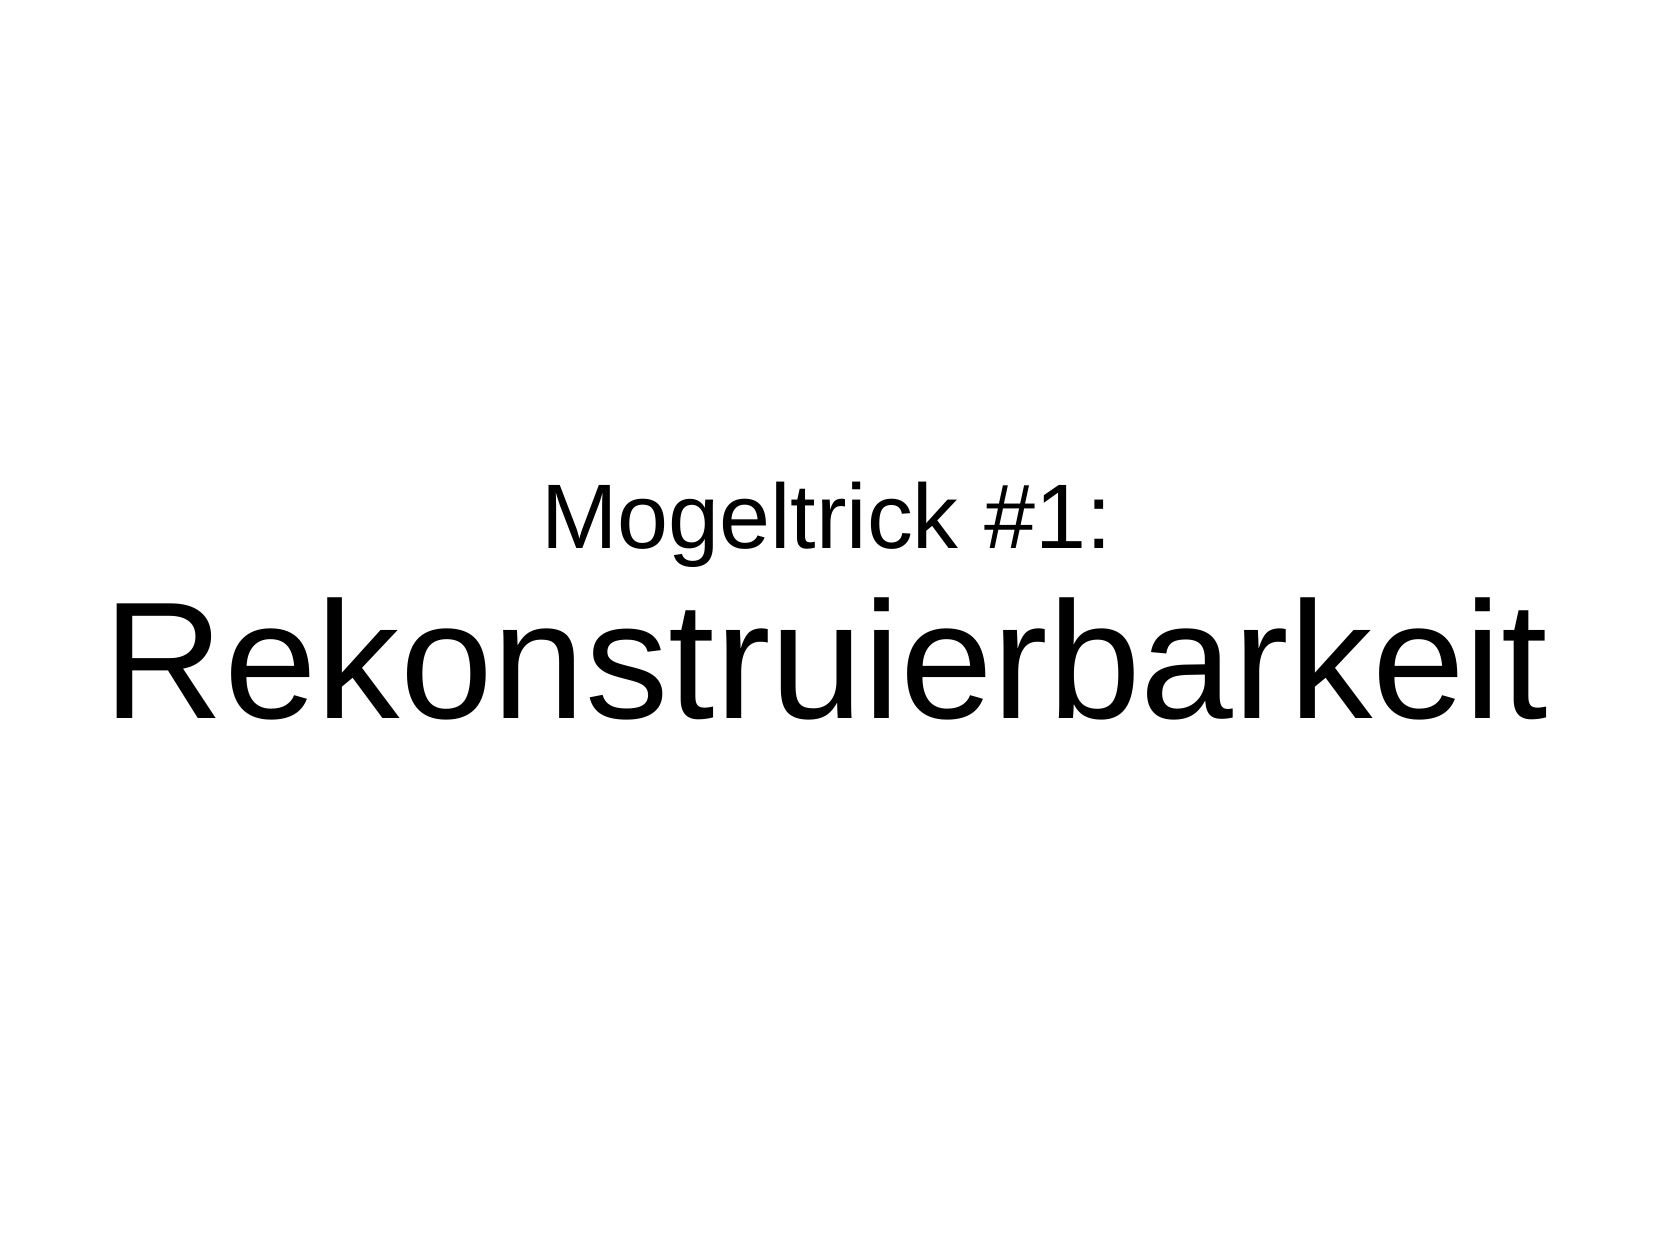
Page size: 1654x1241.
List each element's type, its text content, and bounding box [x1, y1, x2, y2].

title Mogeltrick #1: Rekonstruierbarkeit [82, 56, 1571, 1163]
